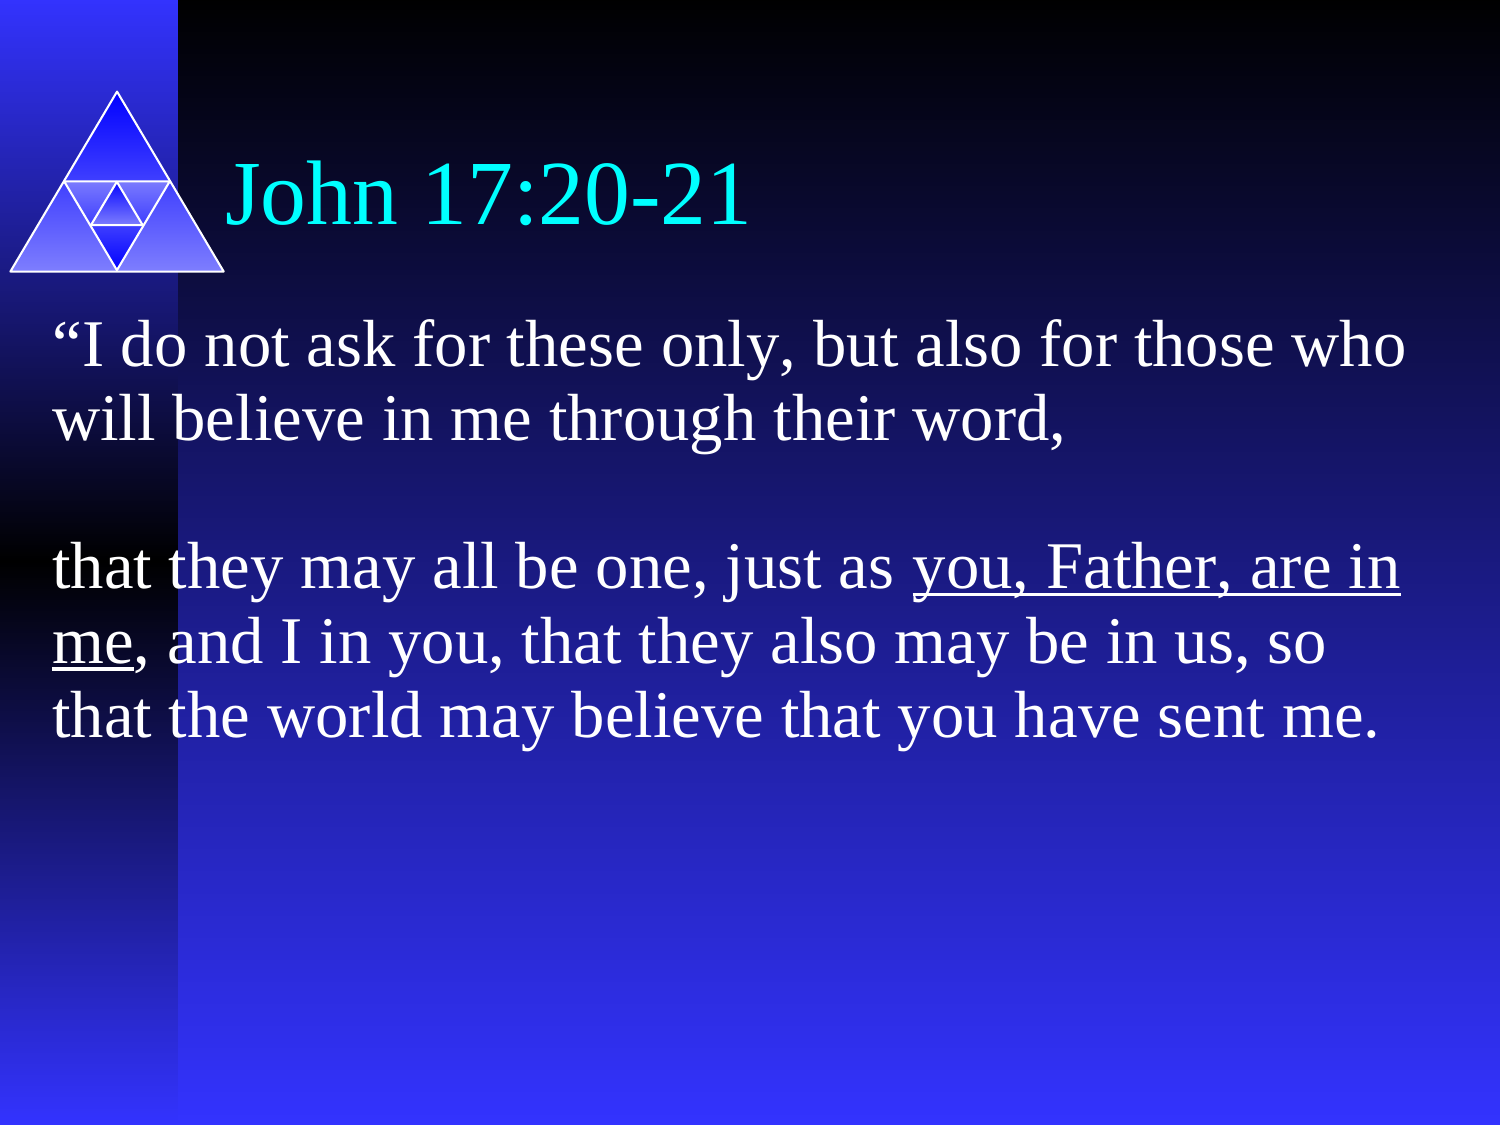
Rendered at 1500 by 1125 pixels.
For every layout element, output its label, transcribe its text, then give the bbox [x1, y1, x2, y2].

text_box “I do not ask for these only, but also for those who will believe in me through their word, that they may all be one, just as you, Father, are in me, and I in you, that they also may be in us, so that the world may believe that you have sent me. [37, 299, 1426, 1125]
title John 17:20-21 [225, 99, 1463, 288]
